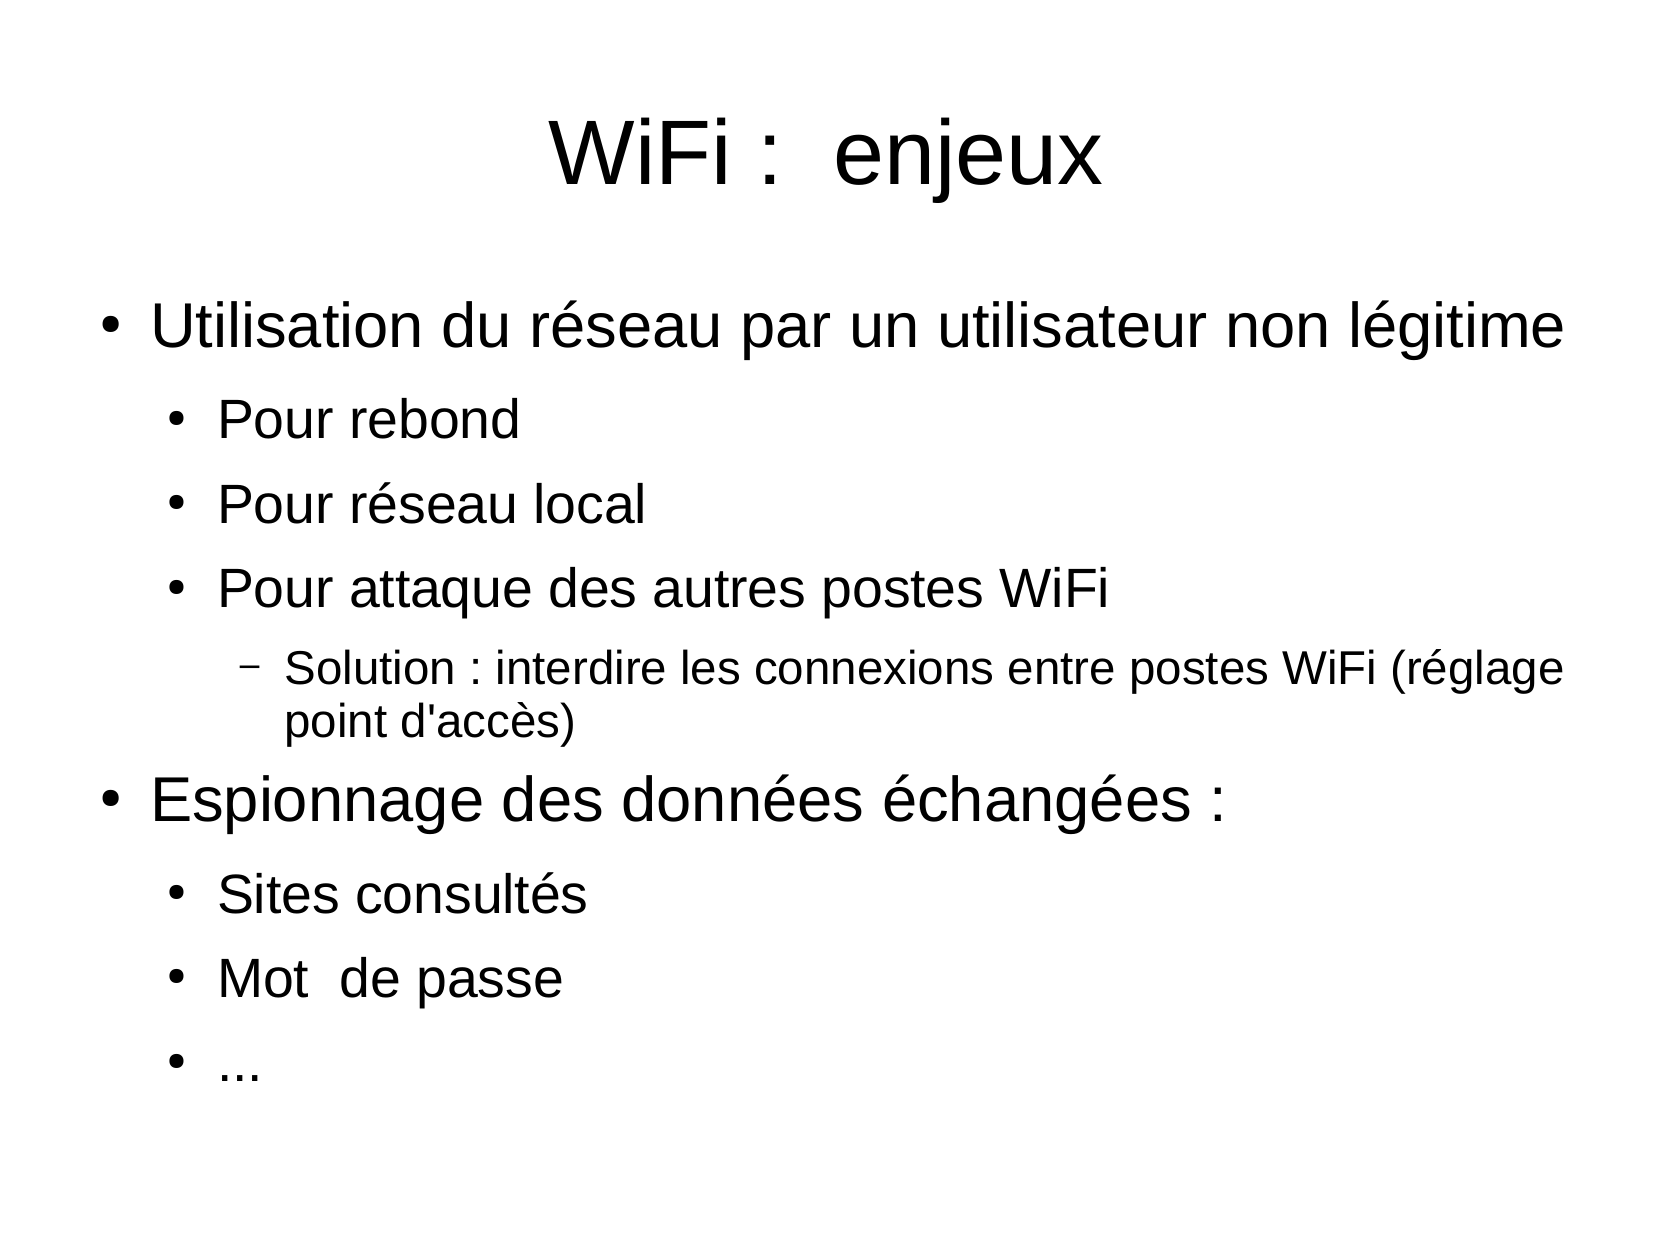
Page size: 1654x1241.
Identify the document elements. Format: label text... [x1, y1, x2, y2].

list Utilisation du réseau par un utilisateur non légitime Pour rebond Pour réseau local Pour attaque des autres postes WiFi Solution : interdire les connexions entre postes WiFi (réglage point d'accès) Espionnage des données échangées : Sites consultés Mot de passe ... [82, 290, 1571, 1109]
title WiFi : enjeux [82, 49, 1571, 257]
